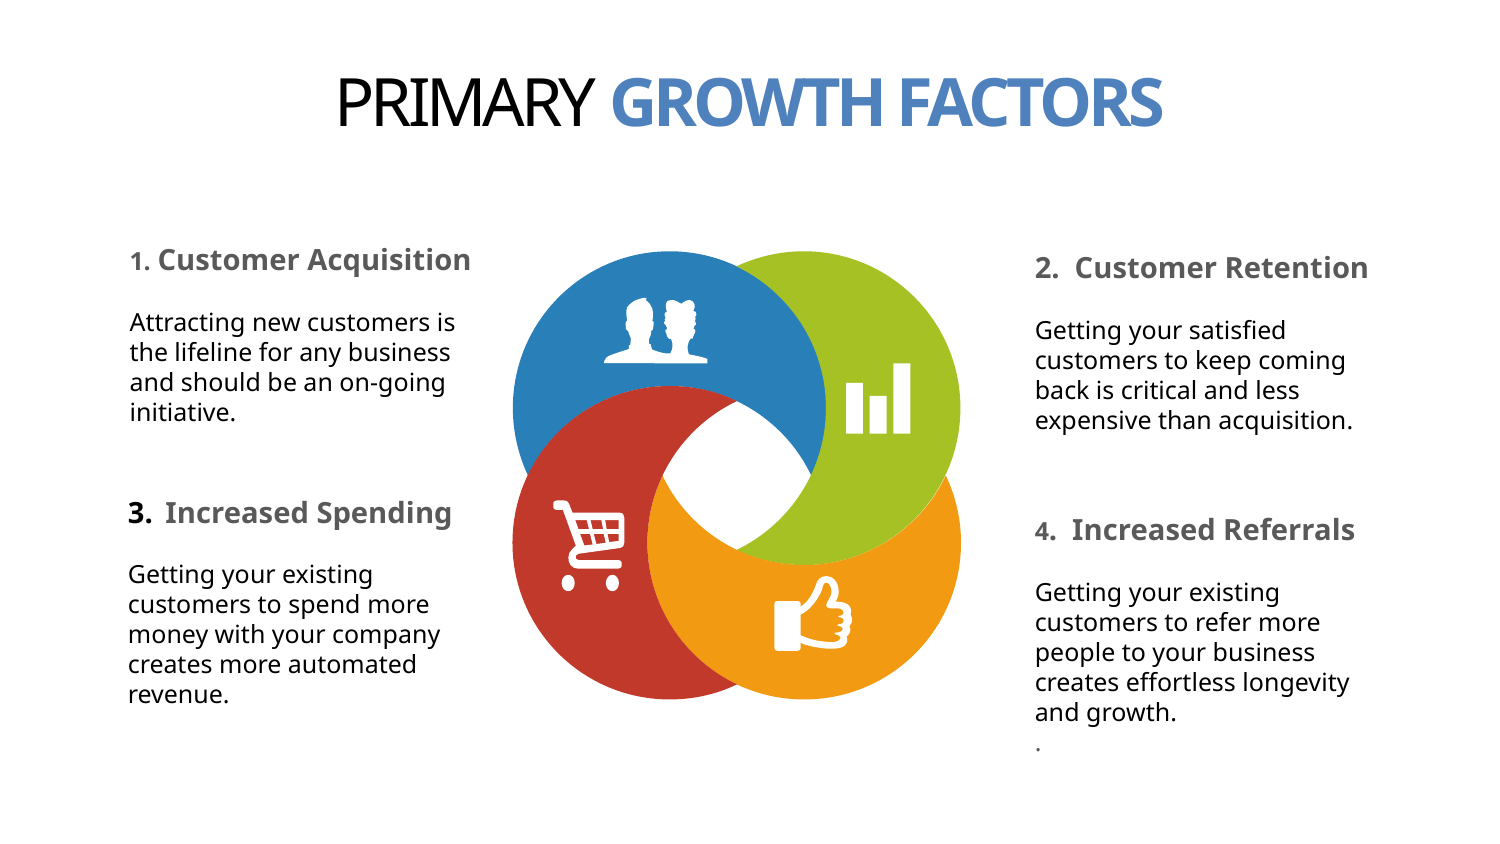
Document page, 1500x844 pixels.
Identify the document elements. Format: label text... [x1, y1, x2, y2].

text_box 2. Customer Retention Getting your satisfied customers to keep coming back is critical and less expensive than acquisition. [1020, 225, 1400, 442]
text_box [512, 251, 962, 700]
text_box Increased Spending Getting your existing customers to spend more money with your company creates more automated revenue. [113, 487, 473, 716]
text_box PRIMARY GROWTH FACTORS [0, 54, 1500, 130]
text_box 1. Customer Acquisition Attracting new customers is the lifeline for any business and should be an on-going initiative. [115, 234, 513, 463]
text_box 4. Increased Referrals Getting your existing customers to refer more people to your business creates effortless longevity and growth. . [1020, 487, 1379, 764]
